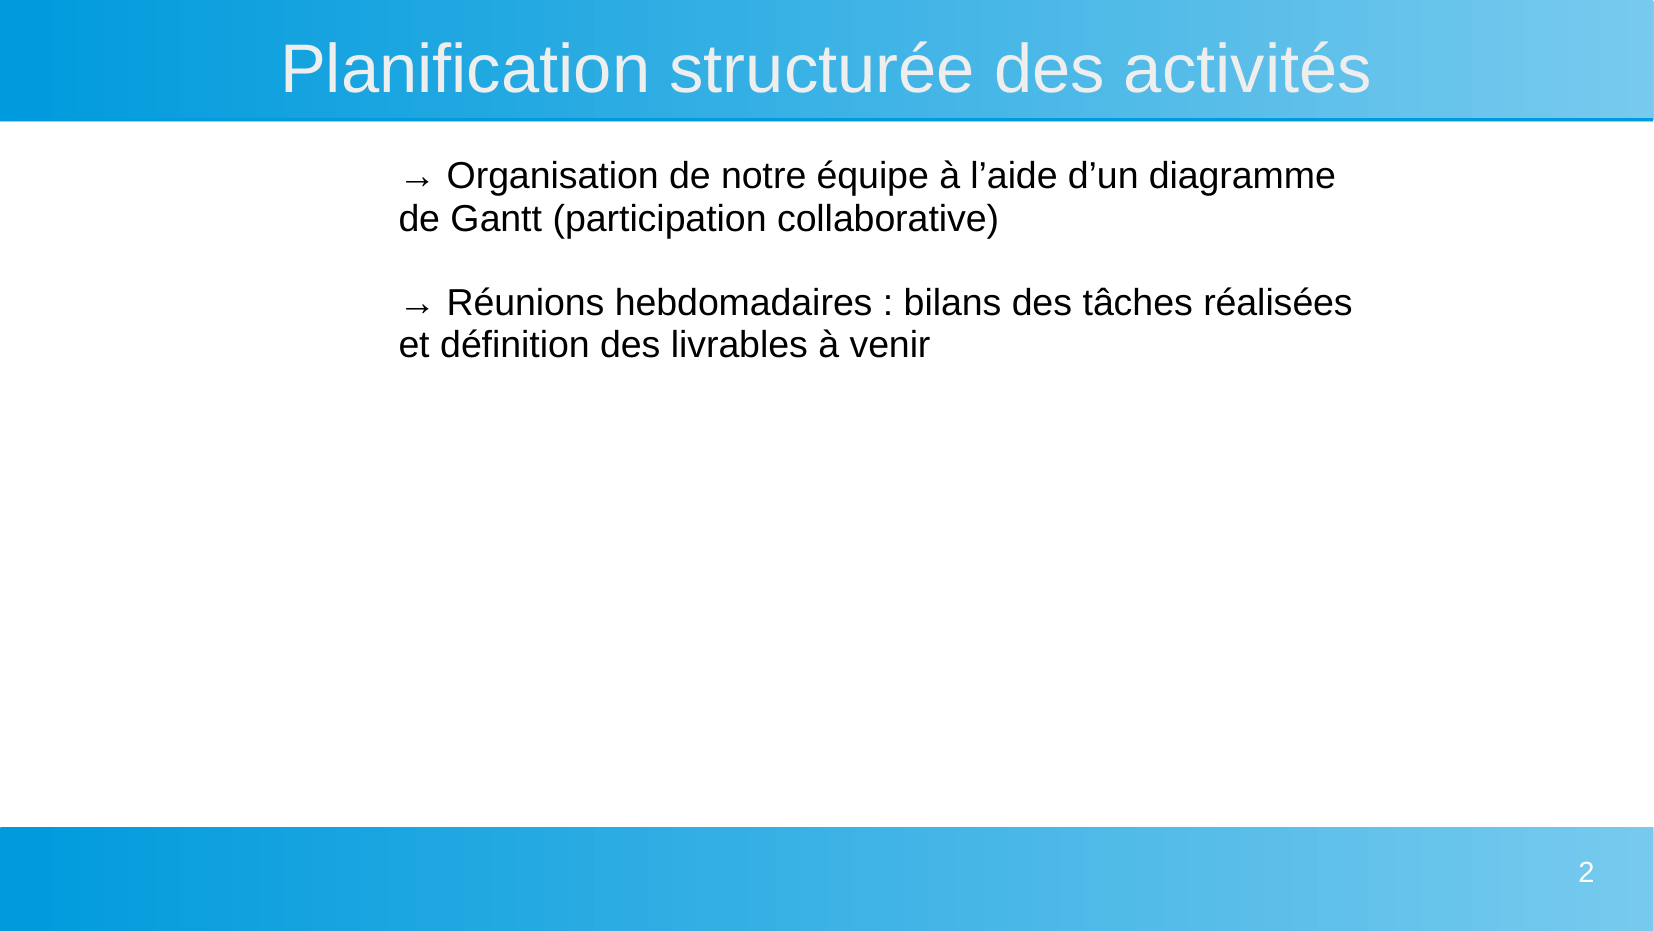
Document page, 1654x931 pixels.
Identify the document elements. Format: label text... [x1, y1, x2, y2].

text_box → Organisation de notre équipe à l’aide d’un diagramme de Gantt (participation collaborative) → Réunions hebdomadaires : bilans des tâches réalisées et définition des livrables à venir [383, 147, 1388, 798]
title Planification structurée des activités [59, 29, 1595, 108]
